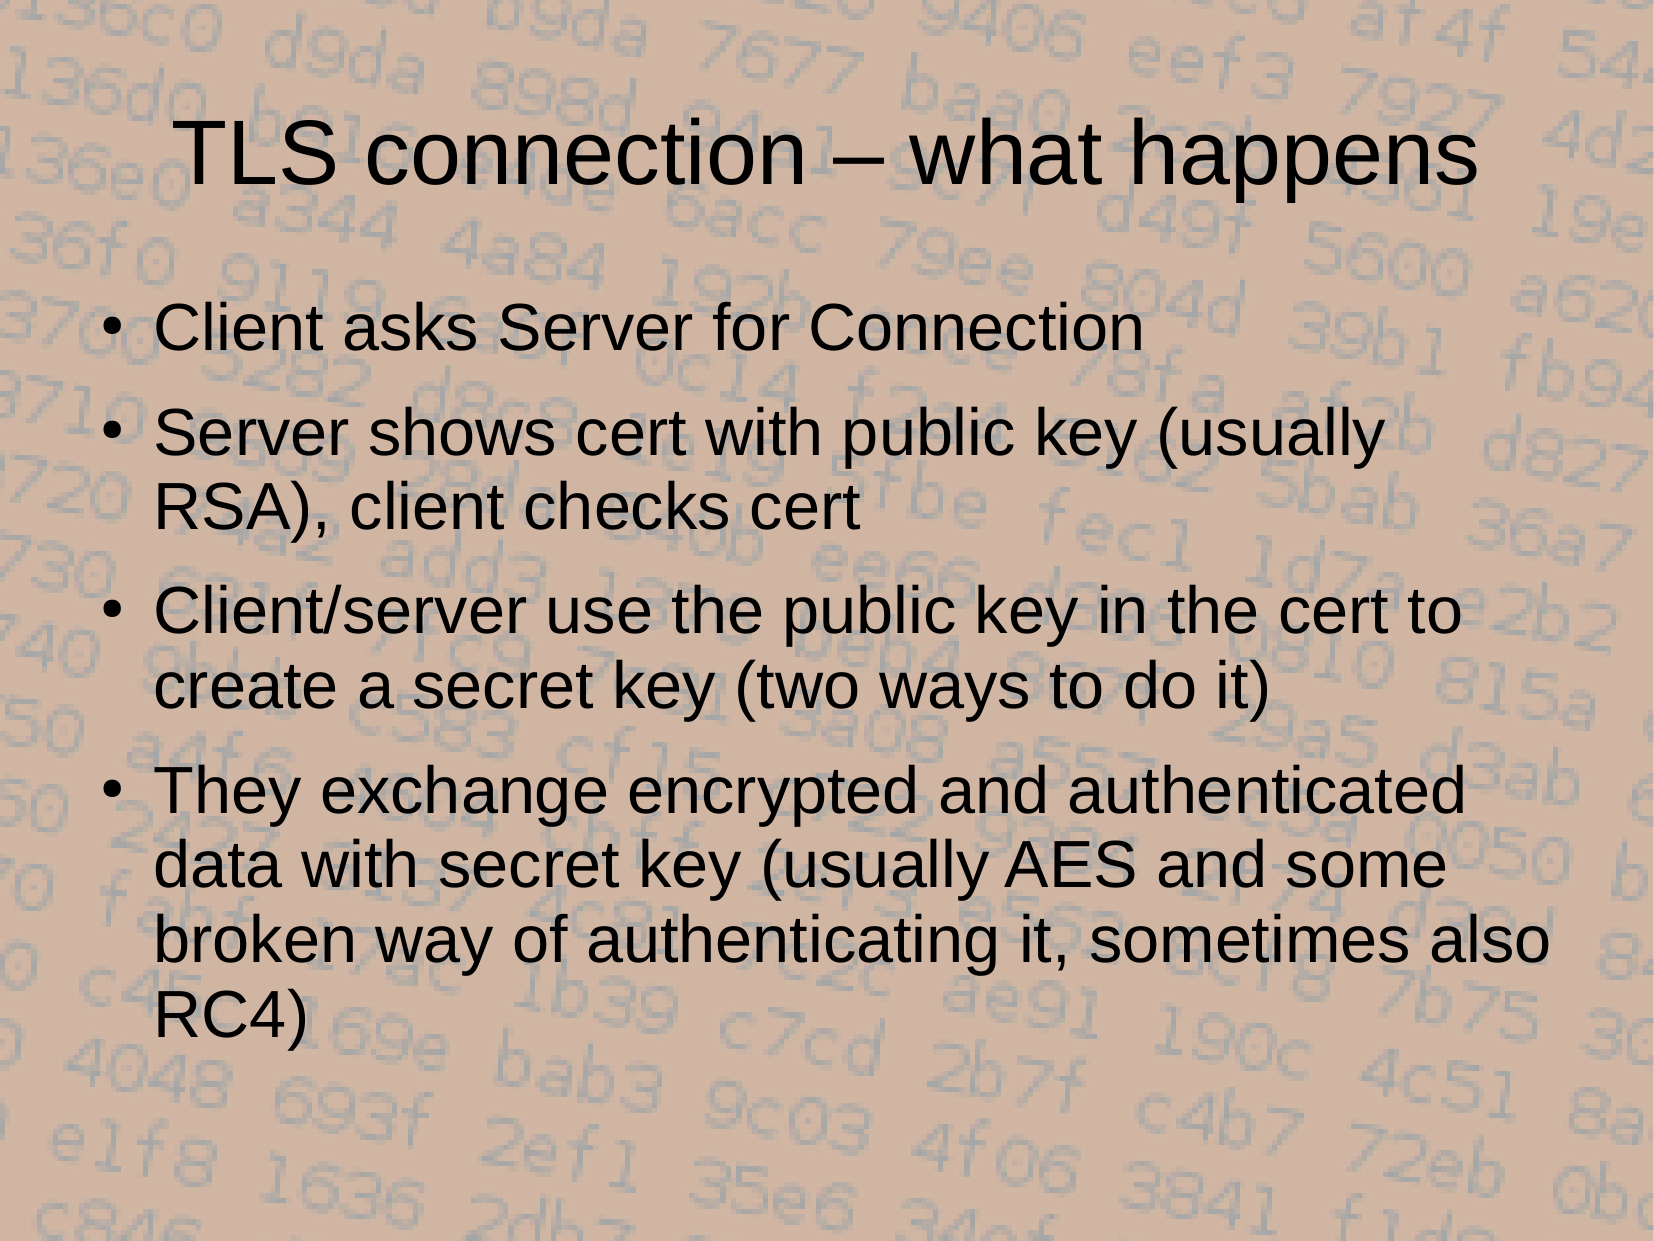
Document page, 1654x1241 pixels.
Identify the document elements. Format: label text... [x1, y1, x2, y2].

picture [0, 0, 1654, 1241]
title TLS connection – what happens [82, 49, 1571, 257]
list Client asks Server for Connection Server shows cert with public key (usually RSA), client checks cert Client/server use the public key in the cert to create a secret key (two ways to do it) They exchange encrypted and authenticated data with secret key (usually AES and some broken way of authenticating it, sometimes also RC4) [82, 290, 1571, 1158]
